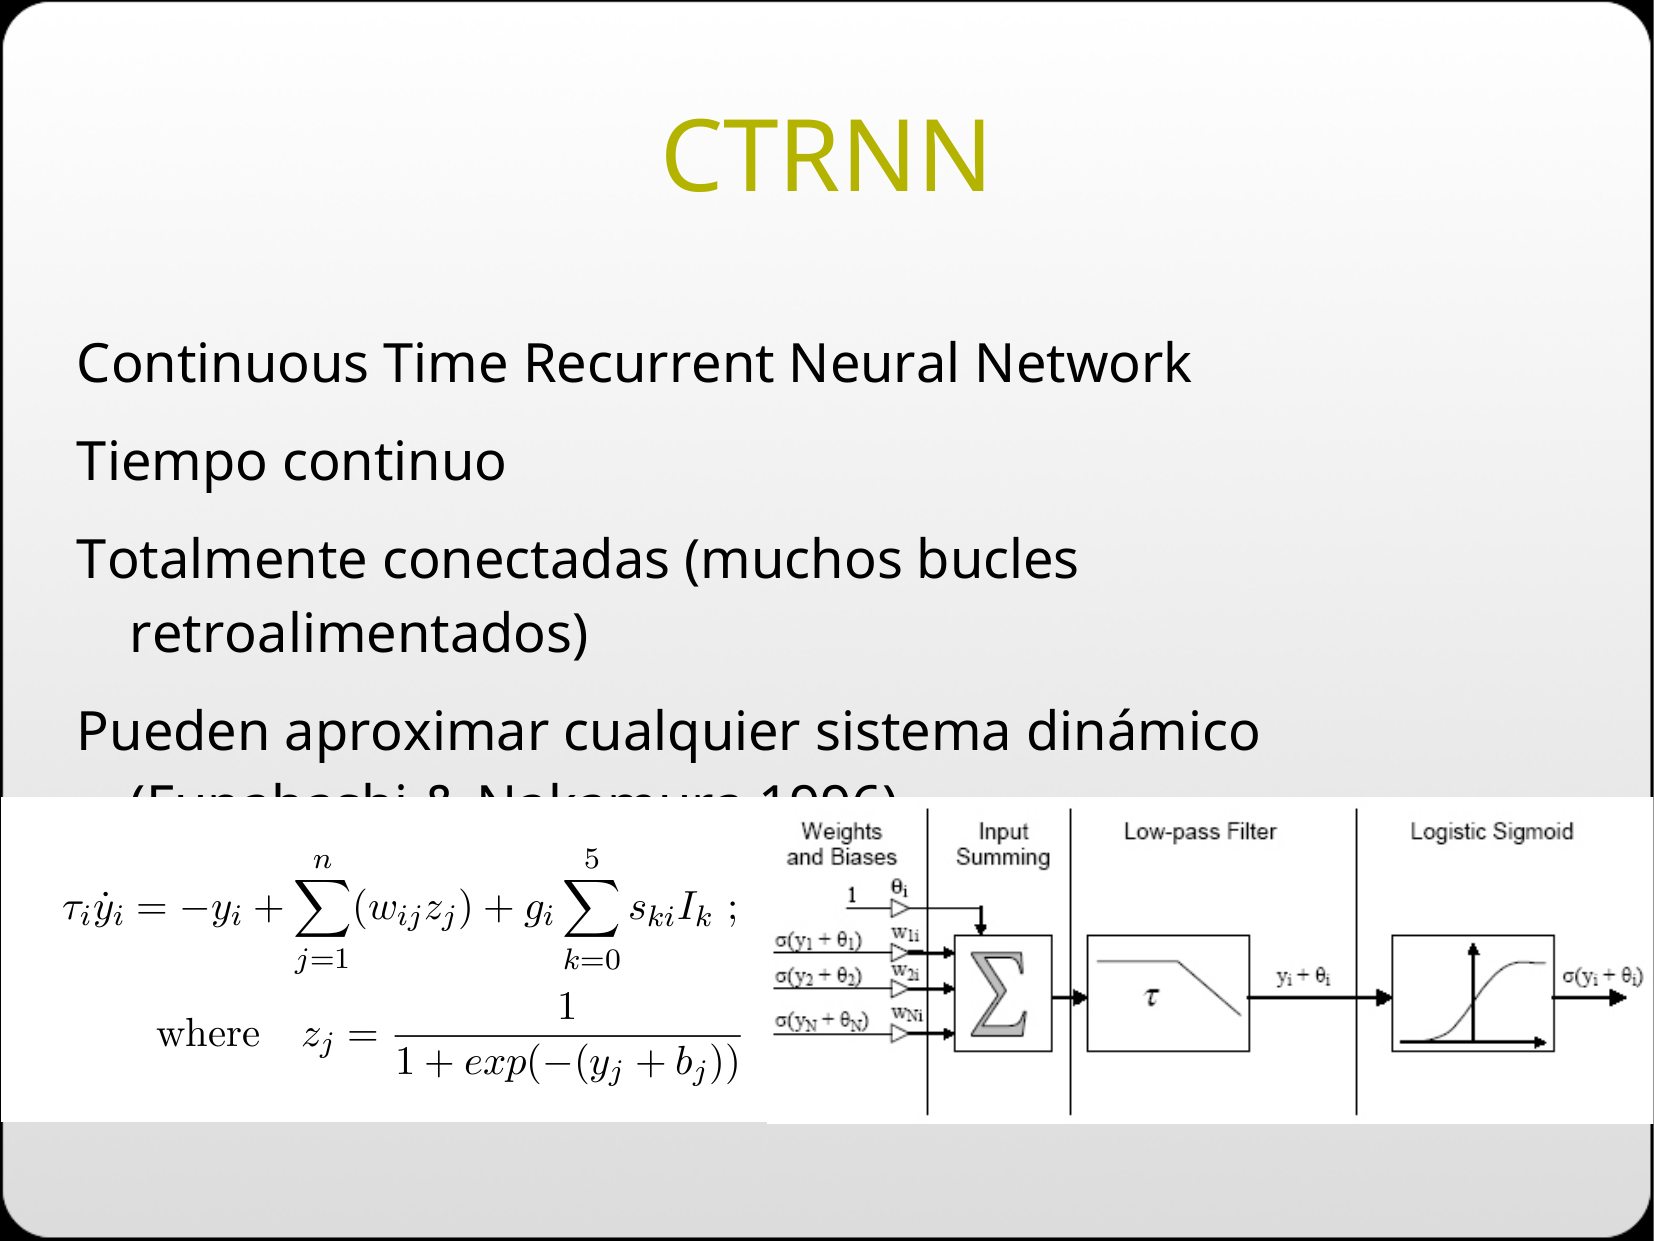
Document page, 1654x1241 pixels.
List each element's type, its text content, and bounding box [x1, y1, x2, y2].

picture [0, 0, 1654, 1241]
list Continuous Time Recurrent Neural Network Tiempo continuo Totalmente conectadas (muchos bucles retroalimentados) Pueden aproximar cualquier sistema dinámico (Funahashi & Nakamura 1996) [59, 324, 1536, 768]
title CTRNN [82, 49, 1571, 257]
